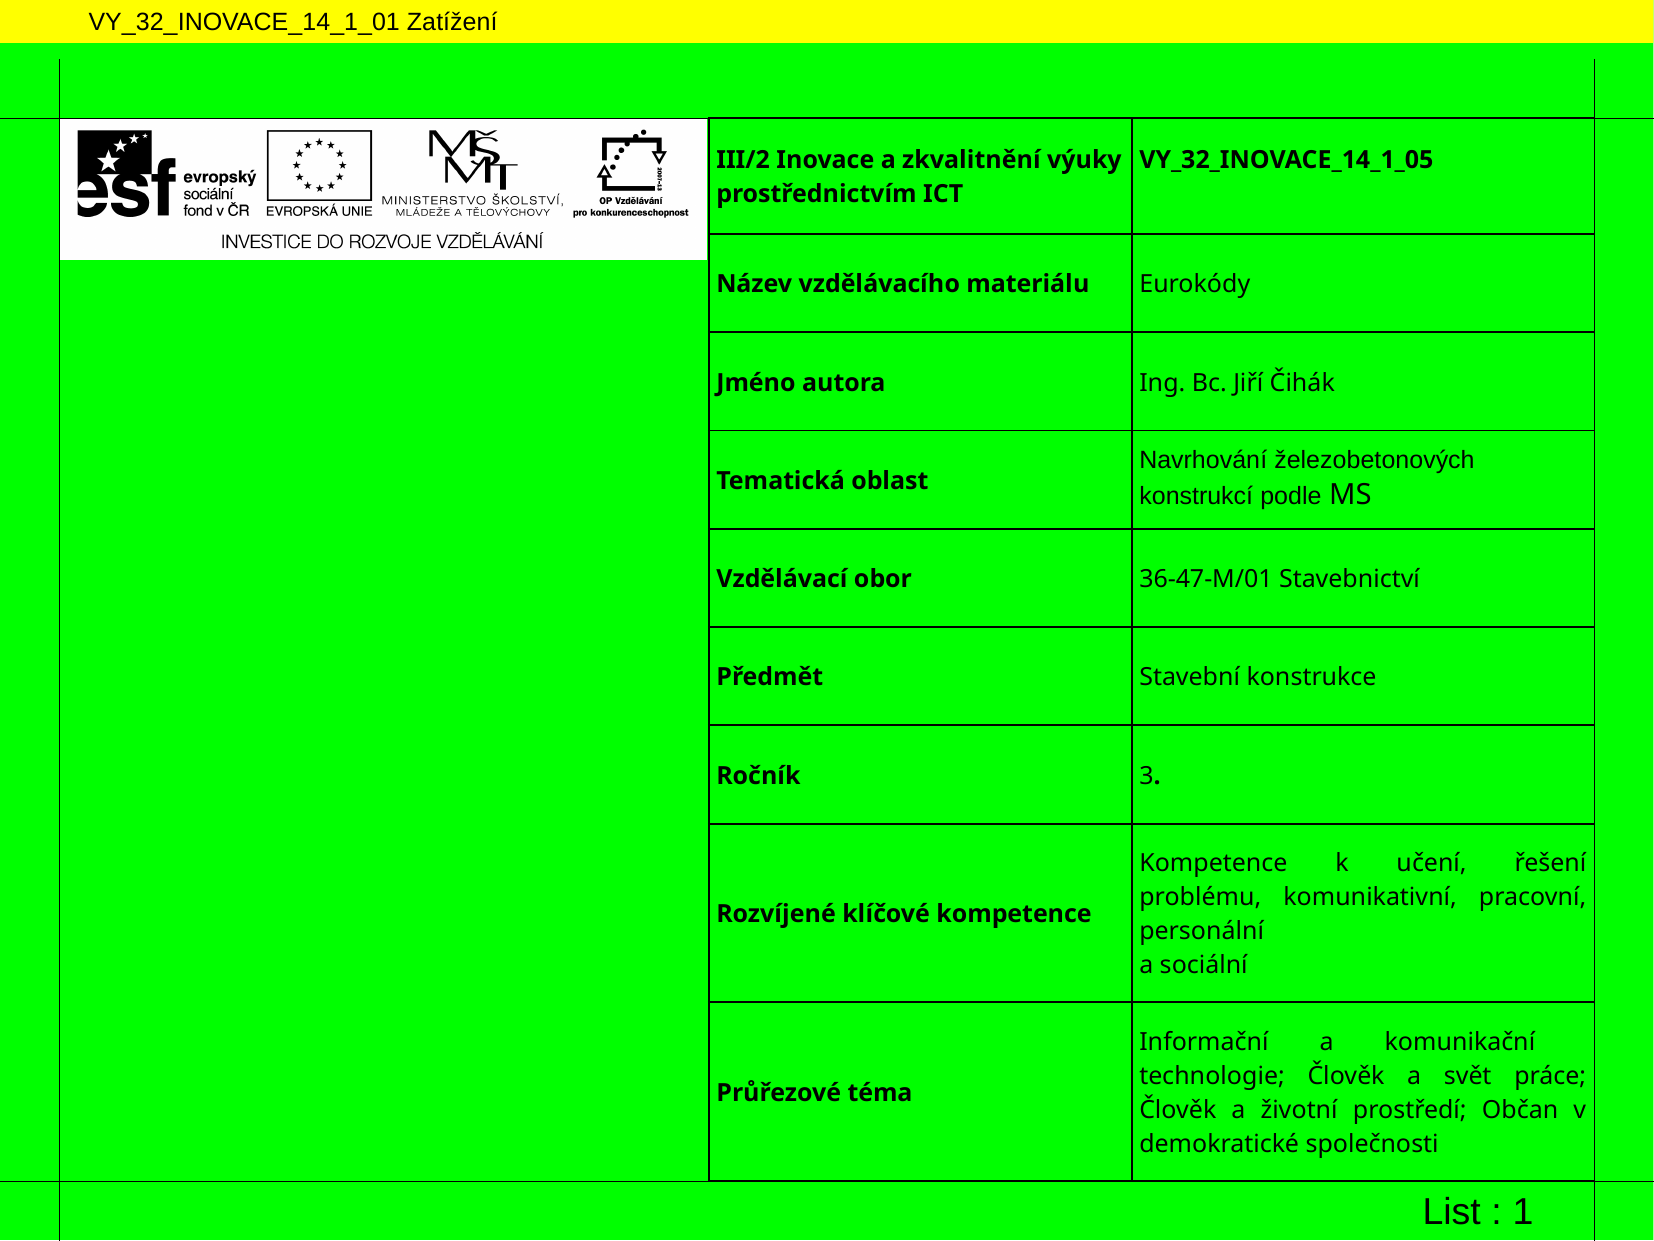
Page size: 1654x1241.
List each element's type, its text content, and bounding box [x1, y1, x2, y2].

table_cell Jméno autora [710, 333, 1131, 430]
table_cell Průřezové téma [710, 1003, 1131, 1180]
picture [60, 119, 707, 260]
table_cell Kompetence k učení, řešení problému, komunikativní, pracovní, personální a sociální [1133, 825, 1594, 1001]
table_header VY_32_INOVACE_14_1_05 [1133, 119, 1594, 233]
table_cell Předmět [710, 628, 1131, 724]
table_cell 3. [1133, 726, 1594, 823]
text_box VY_32_INOVACE_14_1_01 Zatížení [0, 0, 1654, 43]
table_cell Rozvíjené klíčové kompetence [710, 825, 1131, 1001]
table_cell Navrhování železobetonových konstrukcí podle MS [1133, 431, 1594, 528]
table_cell Stavební konstrukce [1133, 628, 1594, 724]
table_cell Tematická oblast [710, 431, 1131, 528]
table_cell Eurokódy [1133, 235, 1594, 331]
table_cell 36-47-M/01 Stavebnictví [1133, 530, 1594, 626]
table_header III/2 Inovace a zkvalitnění výuky prostřednictvím ICT [710, 119, 1131, 233]
text_box List : <číslo> [1432, 1183, 1654, 1241]
table_cell Informační a komunikační technologie; Člověk a svět práce; Člověk a životní prostředí; Občan v demokratické společnosti [1133, 1003, 1594, 1180]
table_cell Ing. Bc. Jiří Čihák [1133, 333, 1594, 430]
table_cell Ročník [710, 726, 1131, 823]
table_cell Vzdělávací obor [710, 530, 1131, 626]
table_cell Název vzdělávacího materiálu [710, 235, 1131, 331]
